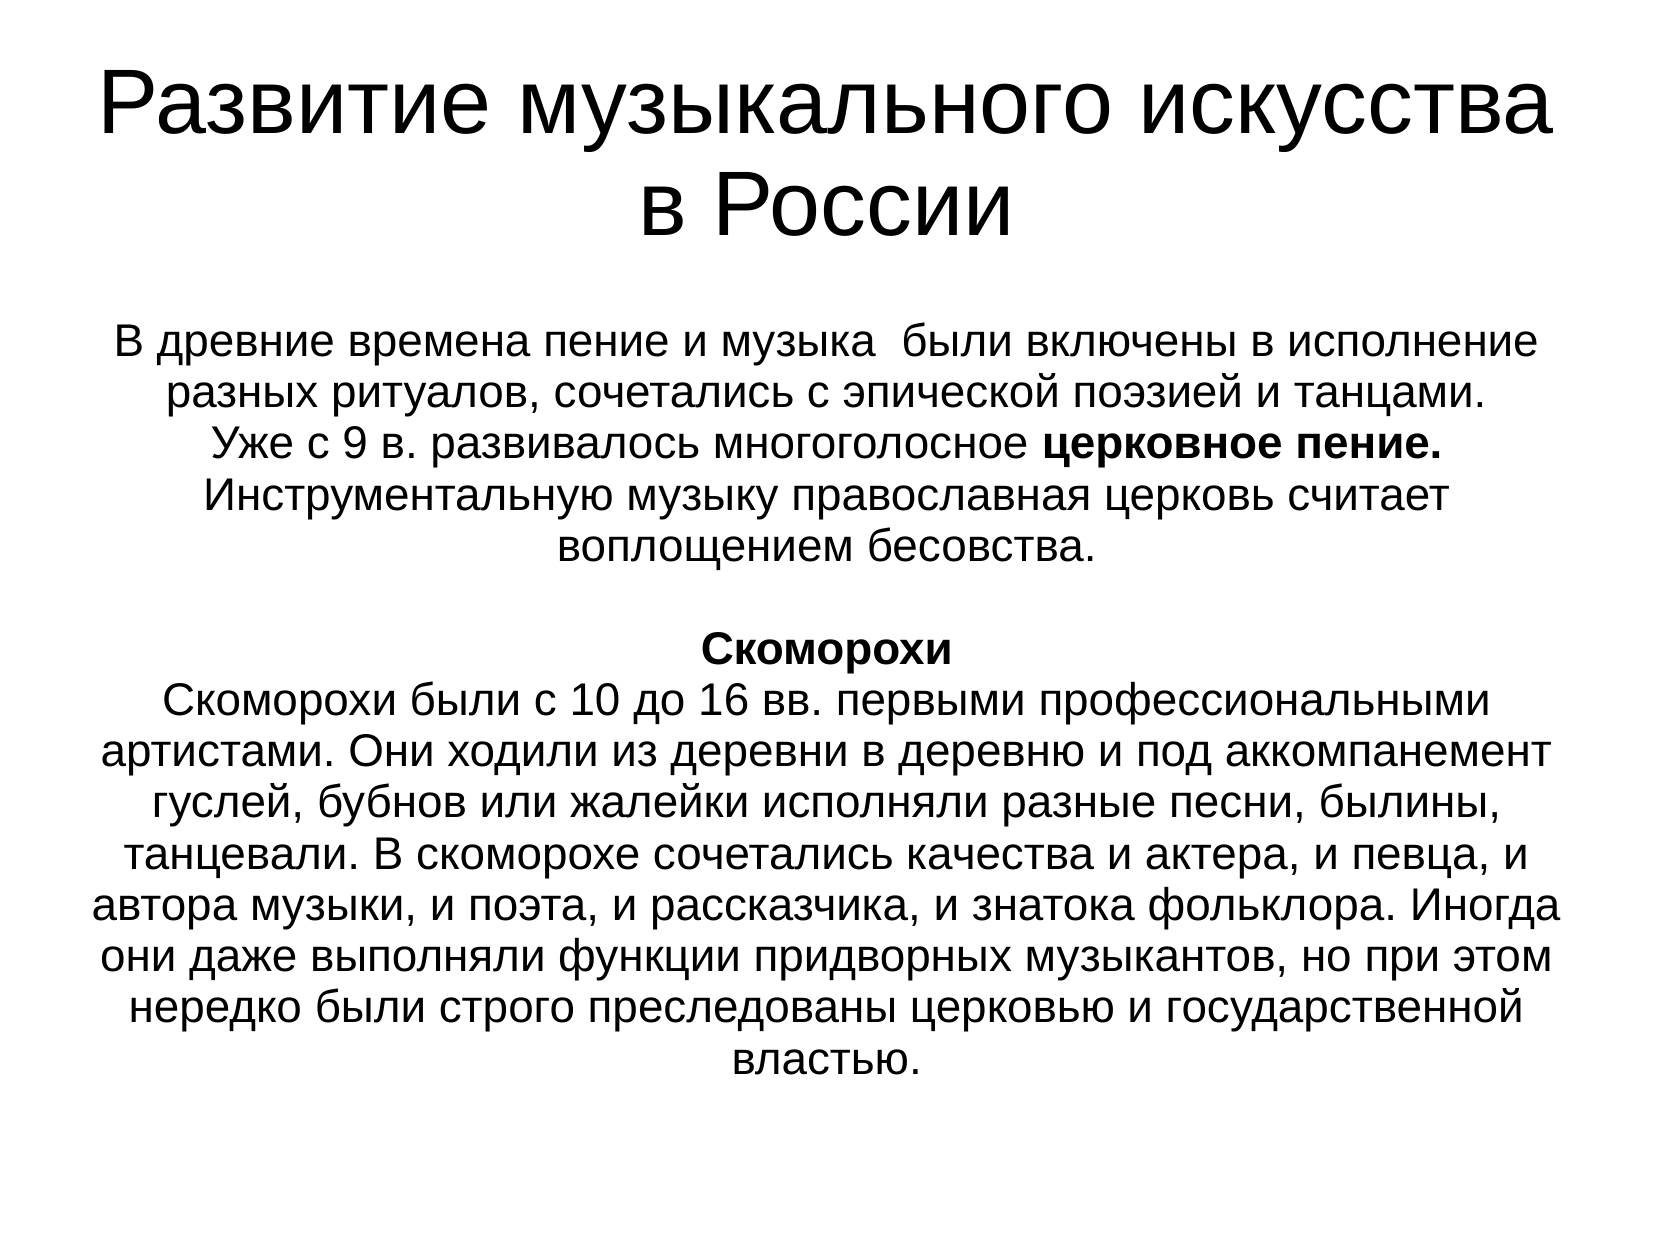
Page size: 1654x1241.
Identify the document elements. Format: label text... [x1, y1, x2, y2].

title Развитие музыкального искусства в России [82, 49, 1571, 257]
subtitle В древние времена пение и музыка были включены в исполнение разных ритуалов, сочетались с эпической поэзией и танцами. Уже с 9 в. развивалось многоголосное церковное пение. Инструментальную музыку православная церковь считает воплощением бесовства. Скоморохи Скоморохи были с 10 до 16 вв. первыми профессиональными артистами. Они ходили из деревни в деревню и под аккомпанемент гуслей, бубнов или жалейки исполняли разные песни, былины, танцевали. В скоморохе сочетались качества и актера, и певца, и автора музыки, и поэта, и рассказчика, и знатока фольклора. Иногда они даже выполняли функции придворных музыкантов, но при этом нередко были строго преследованы церковью и государственной властью. [82, 290, 1571, 1109]
